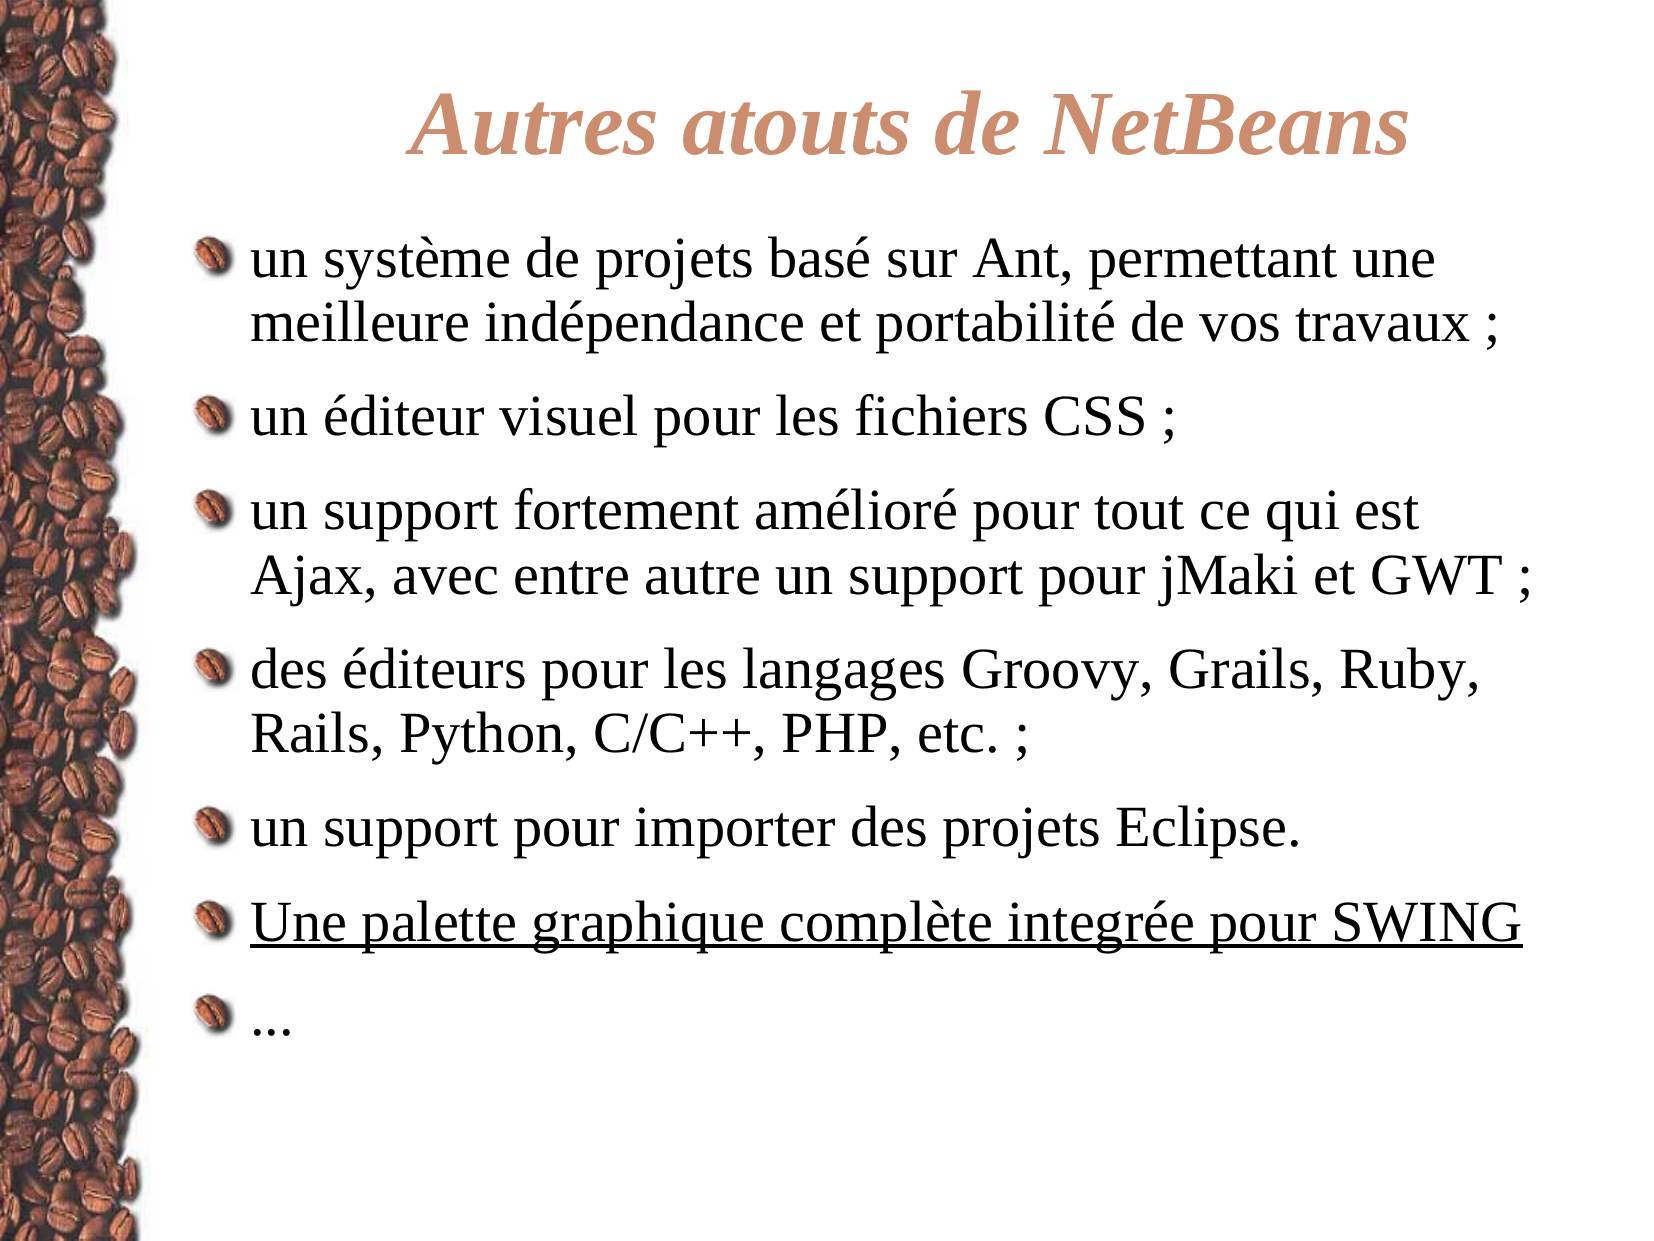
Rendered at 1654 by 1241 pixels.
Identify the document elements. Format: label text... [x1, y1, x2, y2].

picture [0, 0, 155, 1241]
list un système de projets basé sur Ant, permettant une meilleure indépendance et portabilité de vos travaux ; un éditeur visuel pour les fichiers CSS ; un support fortement amélioré pour tout ce qui est Ajax, avec entre autre un support pour jMaki et GWT ; des éditeurs pour les langages Groovy, Grails, Ruby, Rails, Python, C/C++, PHP, etc. ; un support pour importer des projets Eclipse. Une palette graphique complète integrée pour SWING ... [191, 225, 1538, 1048]
title Autres atouts de NetBeans [205, 35, 1618, 223]
